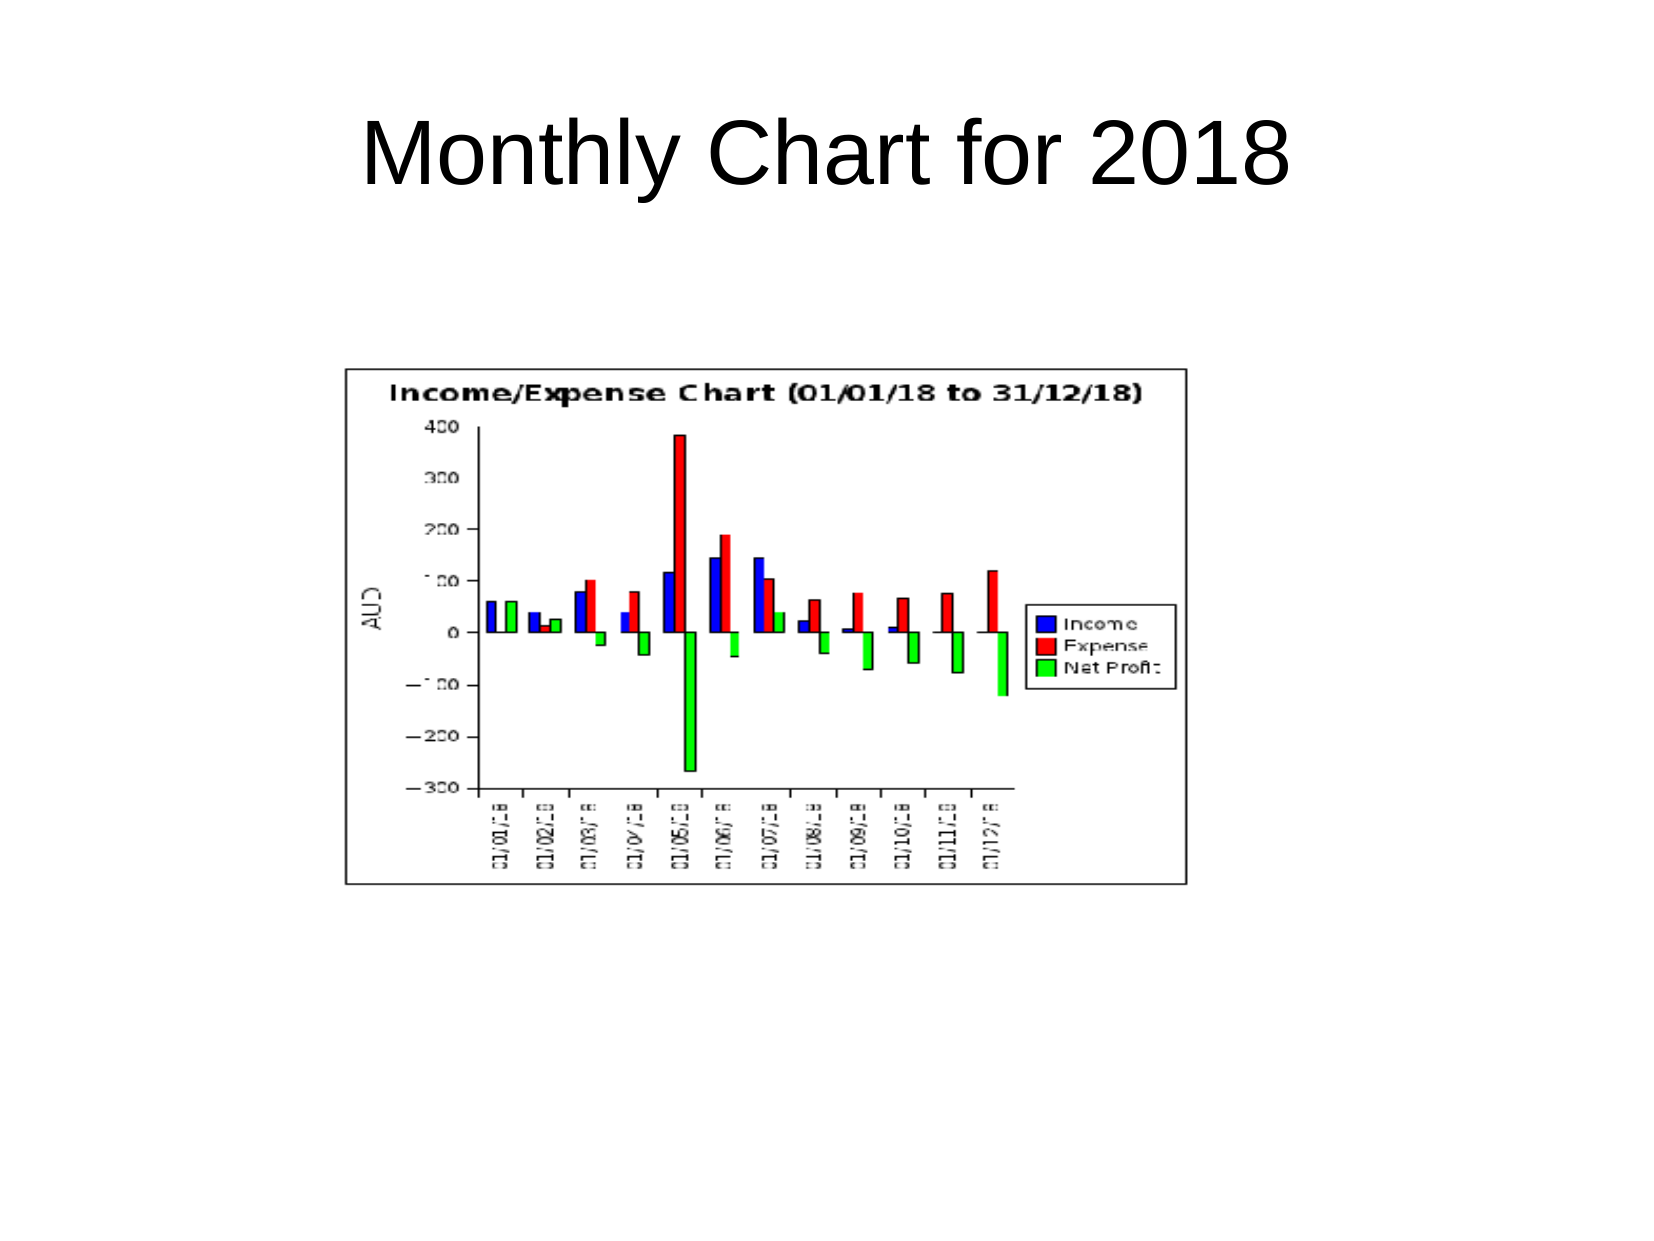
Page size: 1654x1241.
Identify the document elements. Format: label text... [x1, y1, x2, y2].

picture [295, 330, 1548, 1241]
title Monthly Chart for 2018 [82, 49, 1571, 257]
